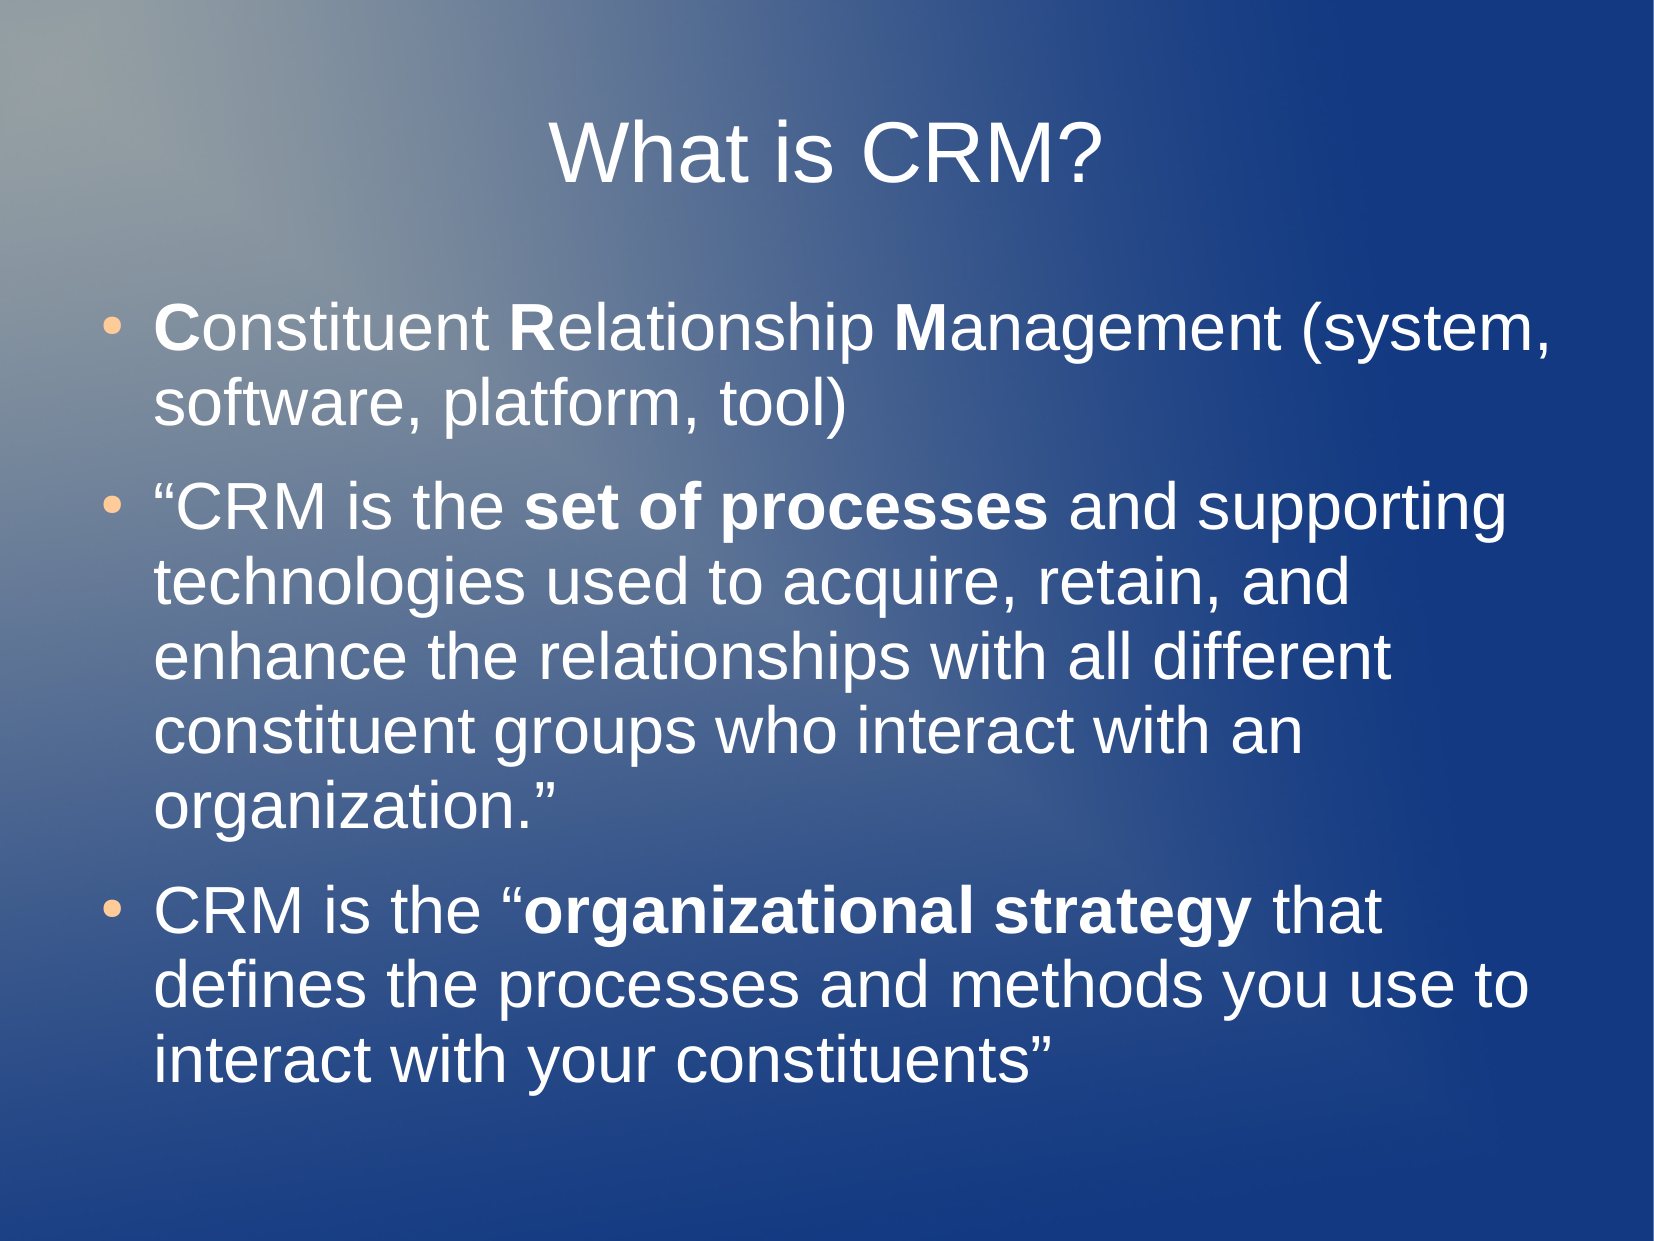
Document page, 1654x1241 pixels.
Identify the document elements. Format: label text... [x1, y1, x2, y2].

picture [0, 0, 1654, 1241]
list Constituent Relationship Management (system, software, platform, tool) “CRM is the set of processes and supporting technologies used to acquire, retain, and enhance the relationships with all different constituent groups who interact with an organization.” CRM is the “organizational strategy that defines the processes and methods you use to interact with your constituents” [82, 290, 1571, 1109]
title What is CRM? [82, 49, 1571, 257]
